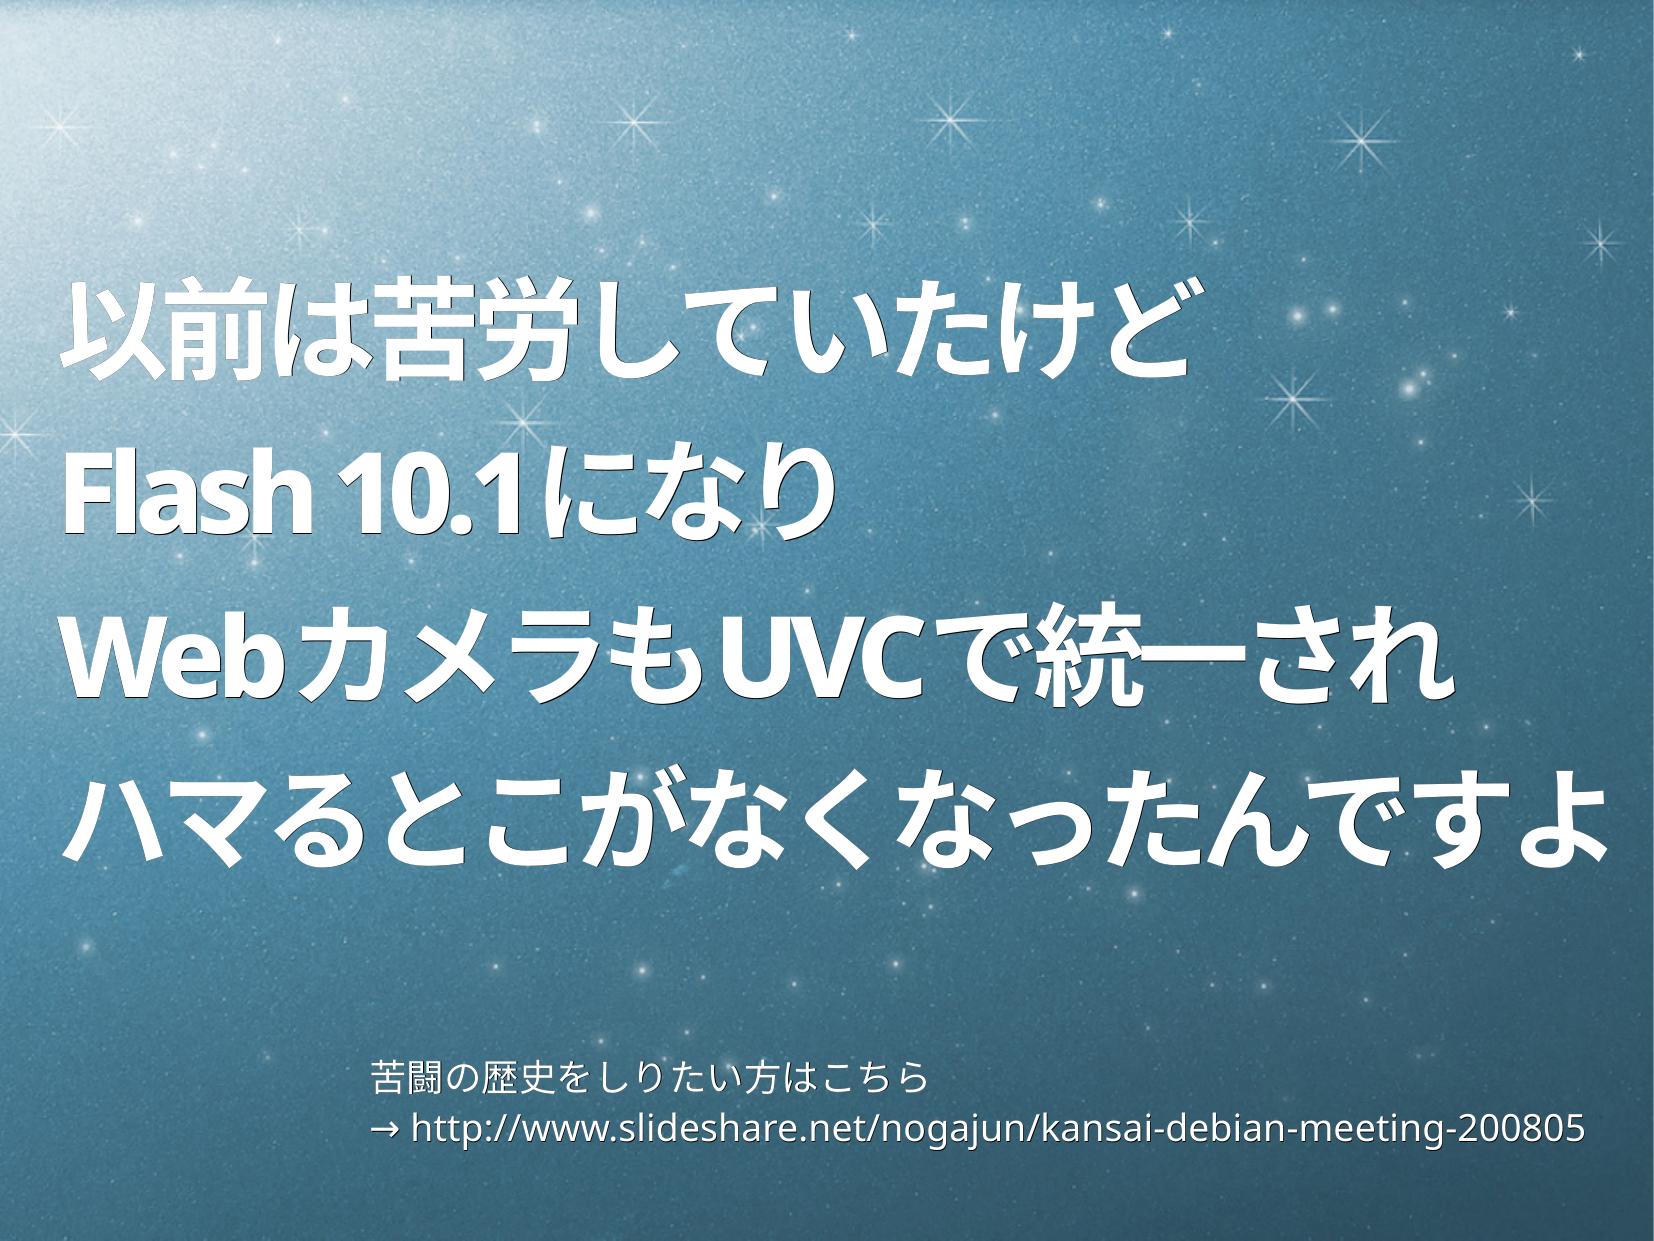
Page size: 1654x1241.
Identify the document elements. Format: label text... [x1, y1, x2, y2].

picture [0, 0, 1654, 1241]
text_box 苦闘の歴史をしりたい方はこちら → http://www.slideshare.net/nogajun/kansai-debian-meeting-200805 [354, 1040, 1635, 1152]
title 以前は苦労していたけど Flash 10.1になり WebカメラもUVCで統一され ハマるとこがなくなったんですよ [56, 228, 1654, 906]
